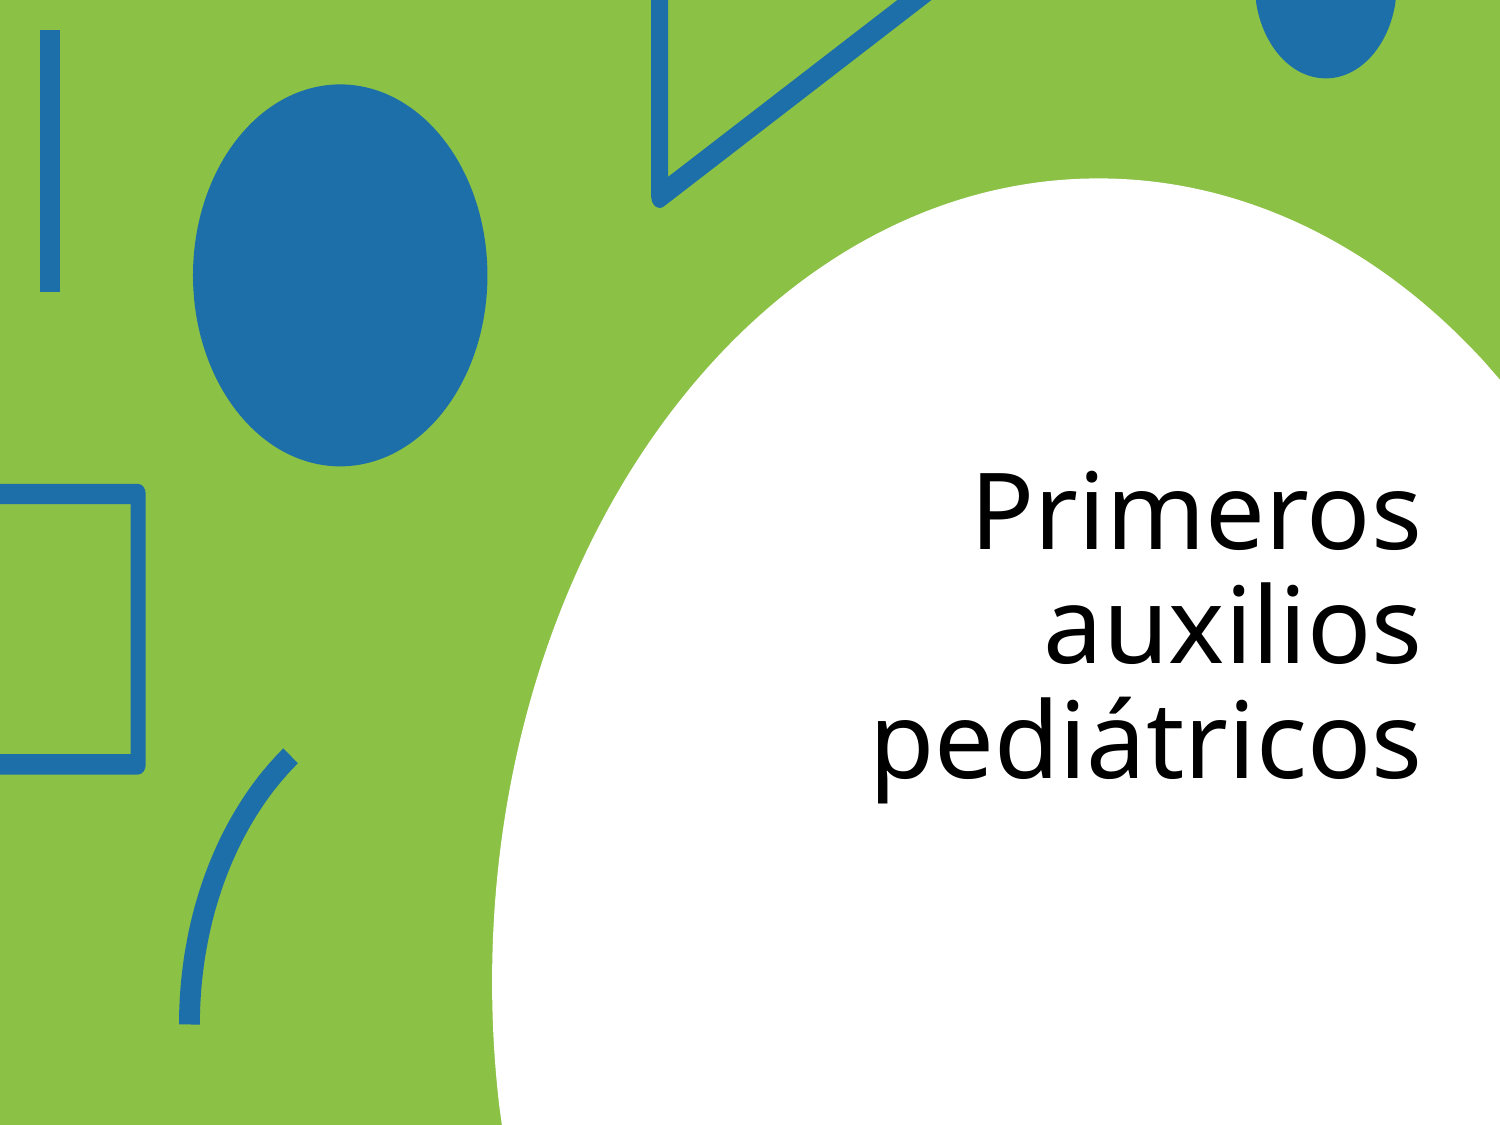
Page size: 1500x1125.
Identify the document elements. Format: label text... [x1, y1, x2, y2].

title Primeros auxilios pediátricos [626, 450, 1438, 842]
text_box [0, 0, 1500, 1125]
